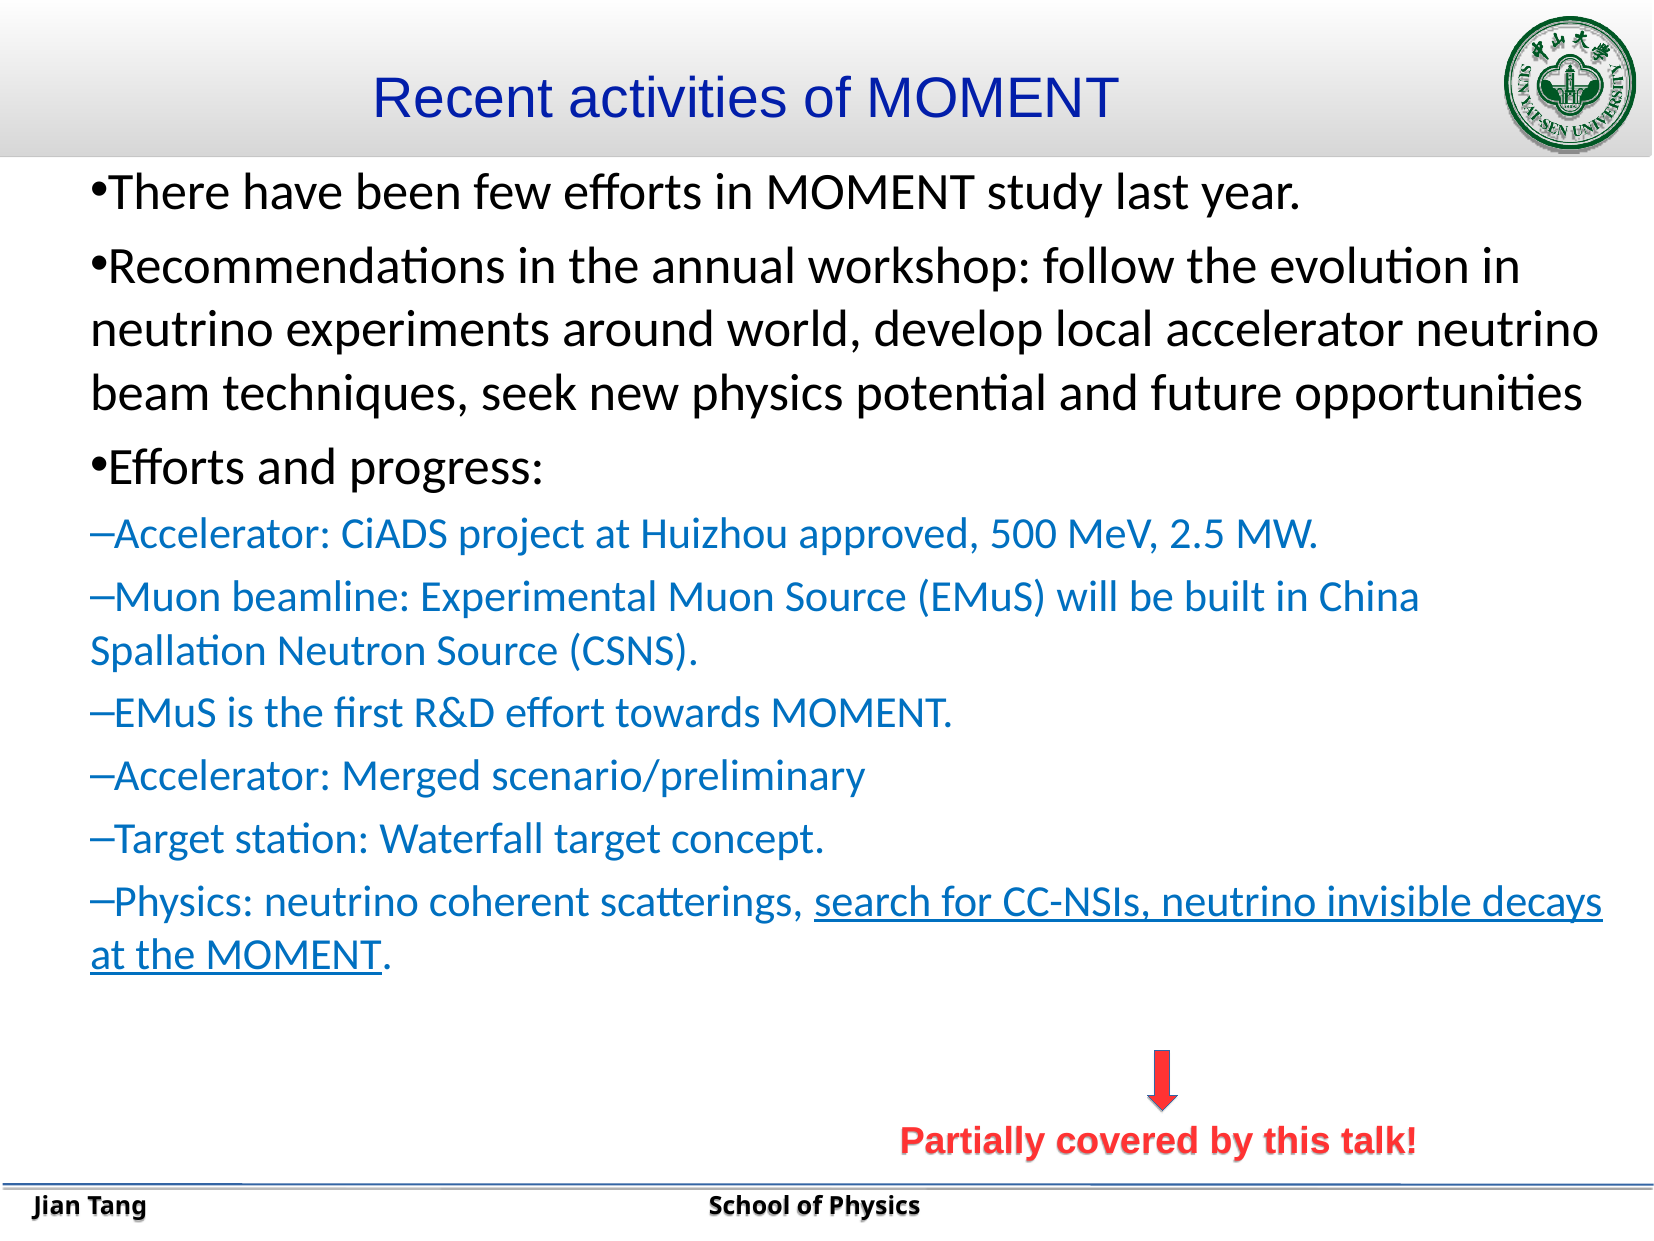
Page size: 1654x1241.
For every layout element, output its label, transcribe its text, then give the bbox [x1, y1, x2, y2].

text_box Partially covered by this talk! [885, 1111, 1606, 1171]
list There have been few efforts in MOMENT study last year. Recommendations in the annual workshop: follow the evolution in neutrino experiments around world, develop local accelerator neutrino beam techniques, seek new physics potential and future opportunities Efforts and progress: Accelerator: CiADS project at Huizhou approved, 500 MeV, 2.5 MW. Muon beamline: Experimental Muon Source (EMuS) will be built in China Spallation Neutron Source (CSNS). EMuS is the first R&D effort towards MOMENT. Accelerator: Merged scenario/preliminary Target station: Waterfall target concept. Physics: neutrino coherent scatterings, search for CC-NSIs, neutrino invisible decays at the MOMENT. [75, 149, 1621, 1051]
text_box [1147, 1050, 1178, 1111]
title Recent activities of MOMENT [75, 19, 1425, 149]
